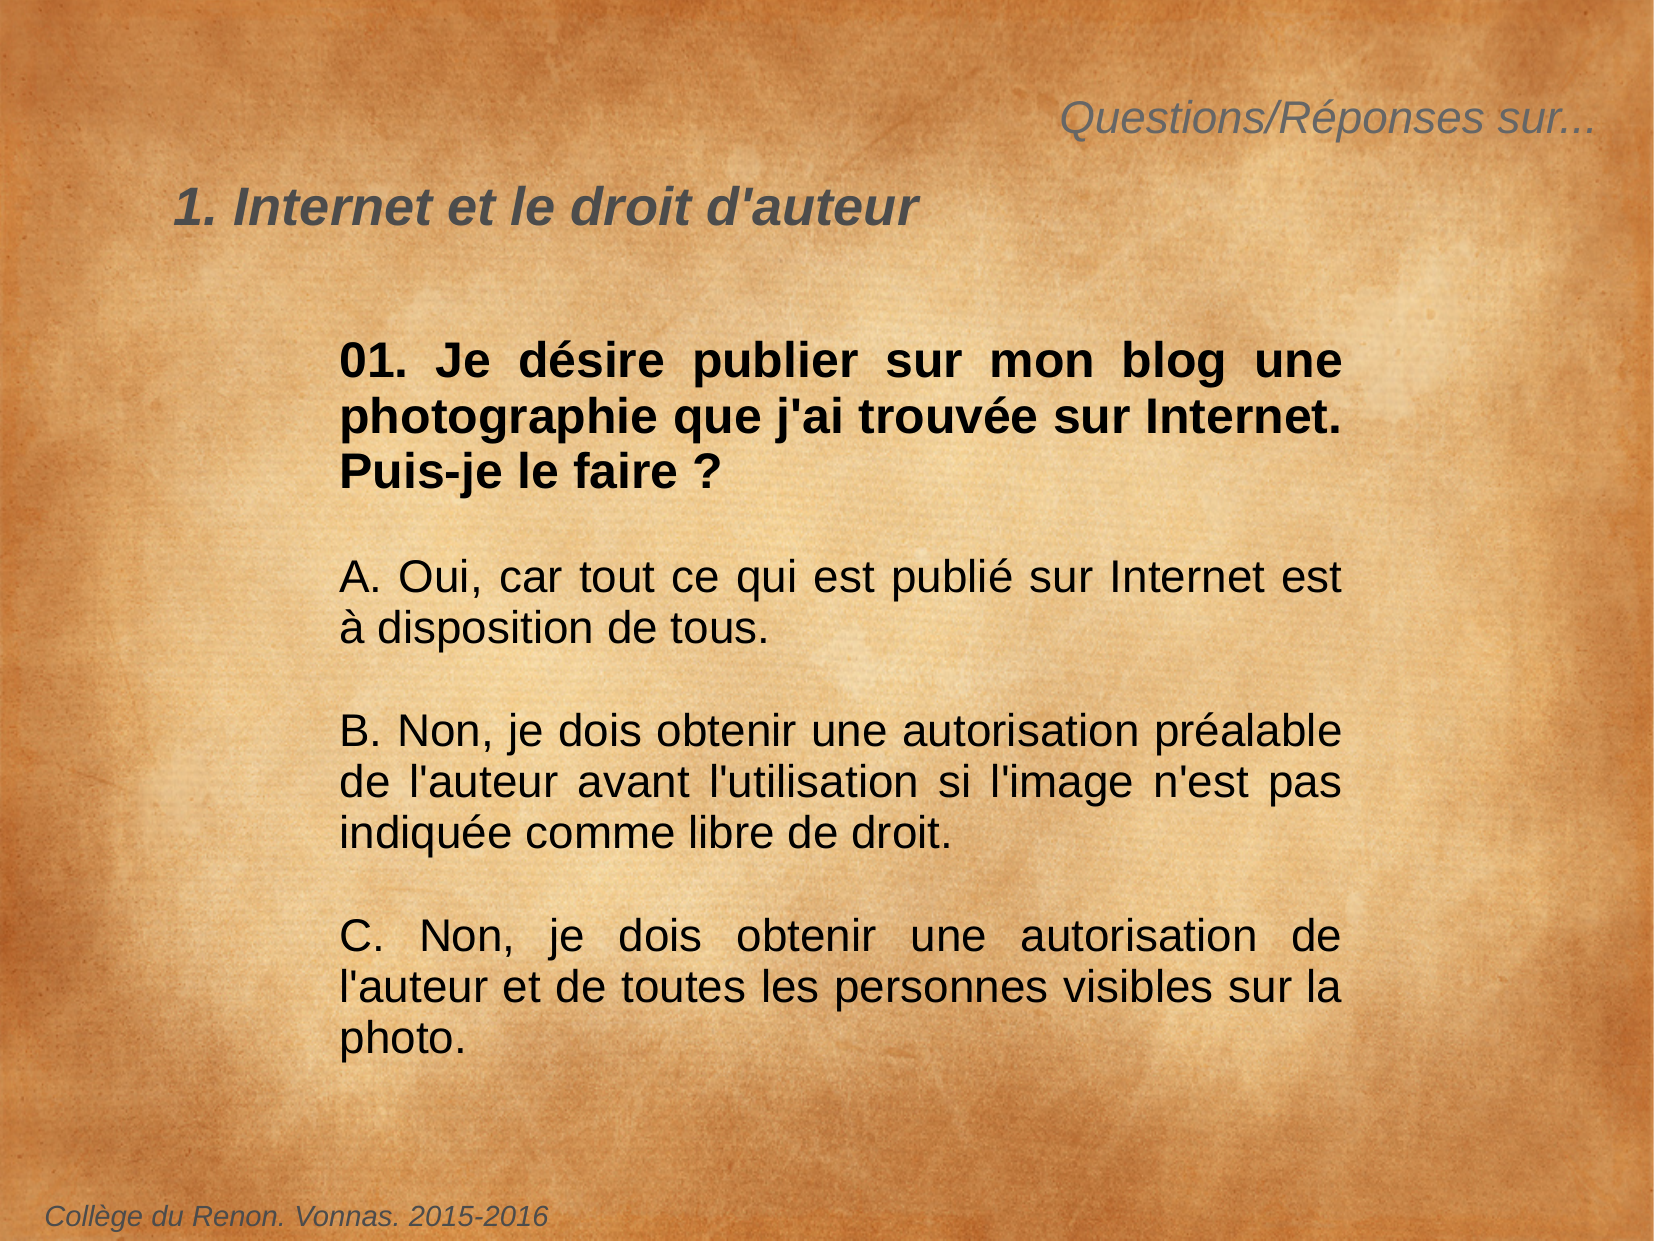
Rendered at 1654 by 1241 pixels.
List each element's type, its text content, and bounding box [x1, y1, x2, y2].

title Questions/Réponses sur... [1003, 59, 1654, 178]
title 1. Internet et le droit d'auteur [59, 147, 1034, 266]
text_box 01. Je désire publier sur mon blog une photographie que j'ai trouvée sur Internet. Puis-je le faire ? A. Oui, car tout ce qui est publié sur Internet est à disposition de tous. B. Non, je dois obtenir une autorisation préalable de l'auteur avant l'utilisation si l'image n'est pas indiquée comme libre de droit. C. Non, je dois obtenir une autorisation de l'auteur et de toutes les personnes visibles sur la photo. [324, 324, 1359, 1182]
text_box Collège du Renon. Vonnas. 2015-2016 [29, 1192, 858, 1241]
picture [0, 0, 1654, 1241]
